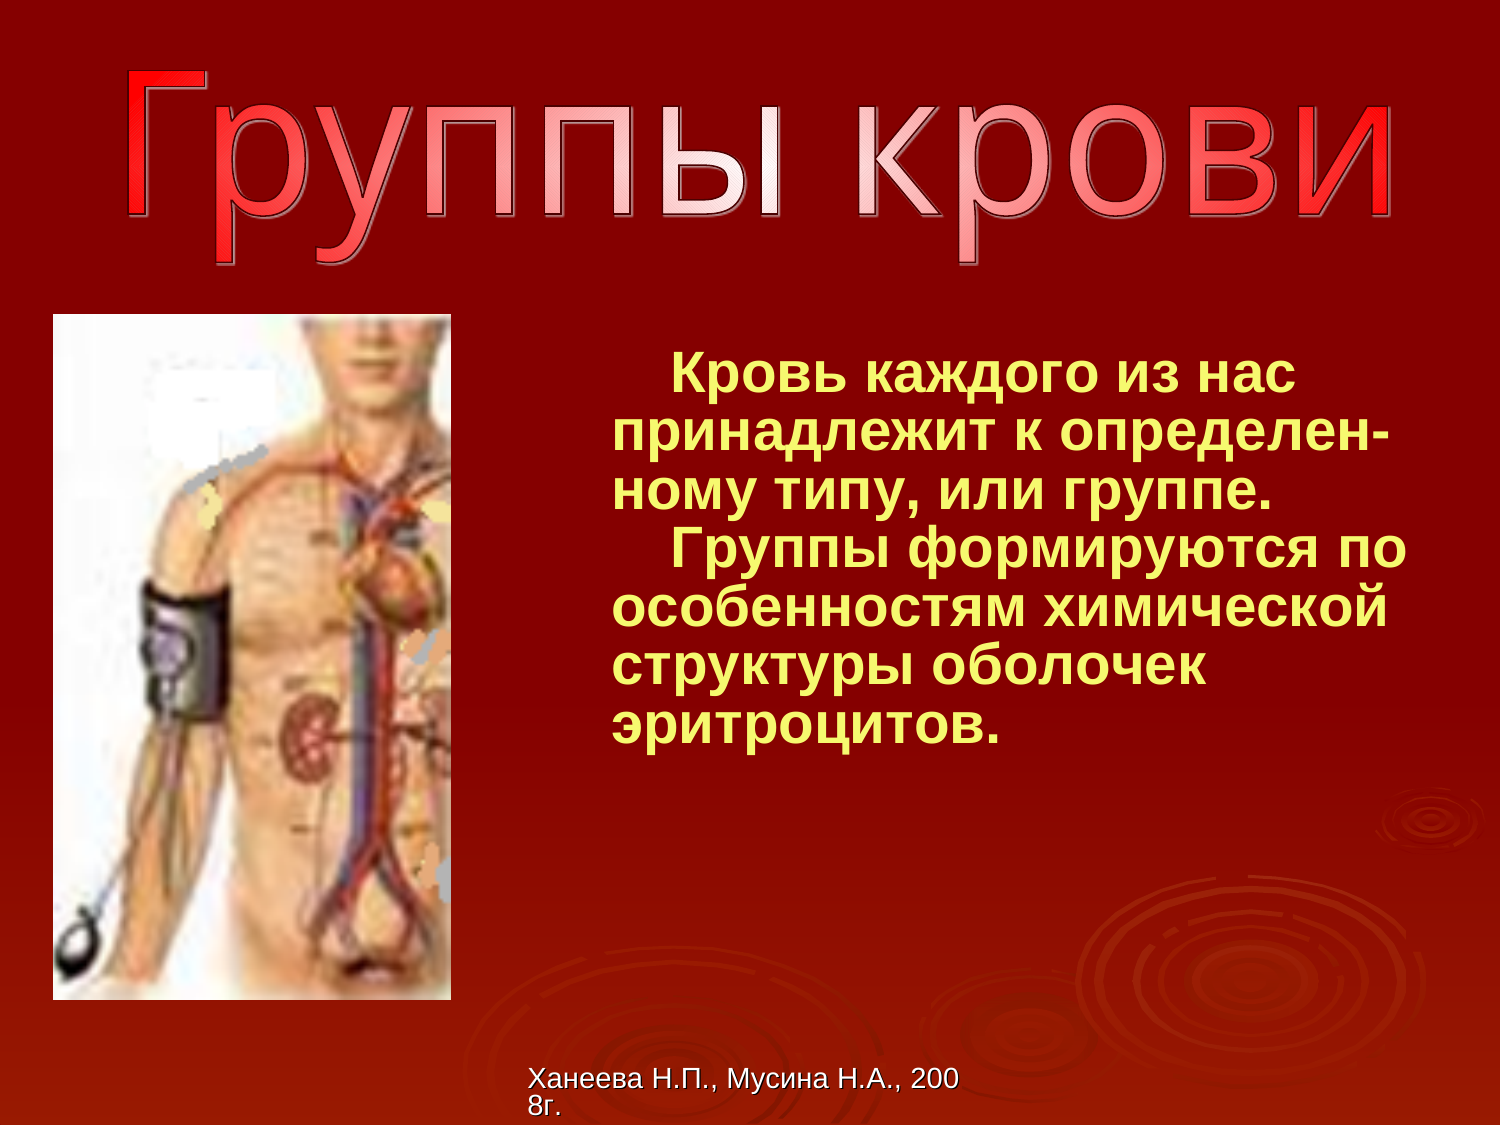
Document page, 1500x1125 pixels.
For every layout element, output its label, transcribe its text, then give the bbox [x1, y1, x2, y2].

text_box Группы крови [858, 106, 941, 215]
text_box Группы крови [215, 104, 306, 263]
text_box Группы крови [662, 106, 744, 215]
text_box Группы крови [128, 70, 205, 215]
text_box Группы крови [1069, 104, 1164, 217]
picture [53, 314, 451, 1000]
text_box Группы крови [426, 106, 513, 215]
text_box Группы крови [760, 106, 778, 215]
list Кровь каждого из нас принадлежит к определен-ному типу, или группе. Группы формируются по особенностям химической структуры оболочек эритроцитов. [596, 338, 1459, 823]
text_box Группы крови [544, 106, 631, 215]
text_box Группы крови [1189, 106, 1275, 215]
text_box Группы крови [314, 106, 411, 263]
text_box Группы крови [958, 104, 1049, 263]
text_box Группы крови [1298, 106, 1388, 215]
